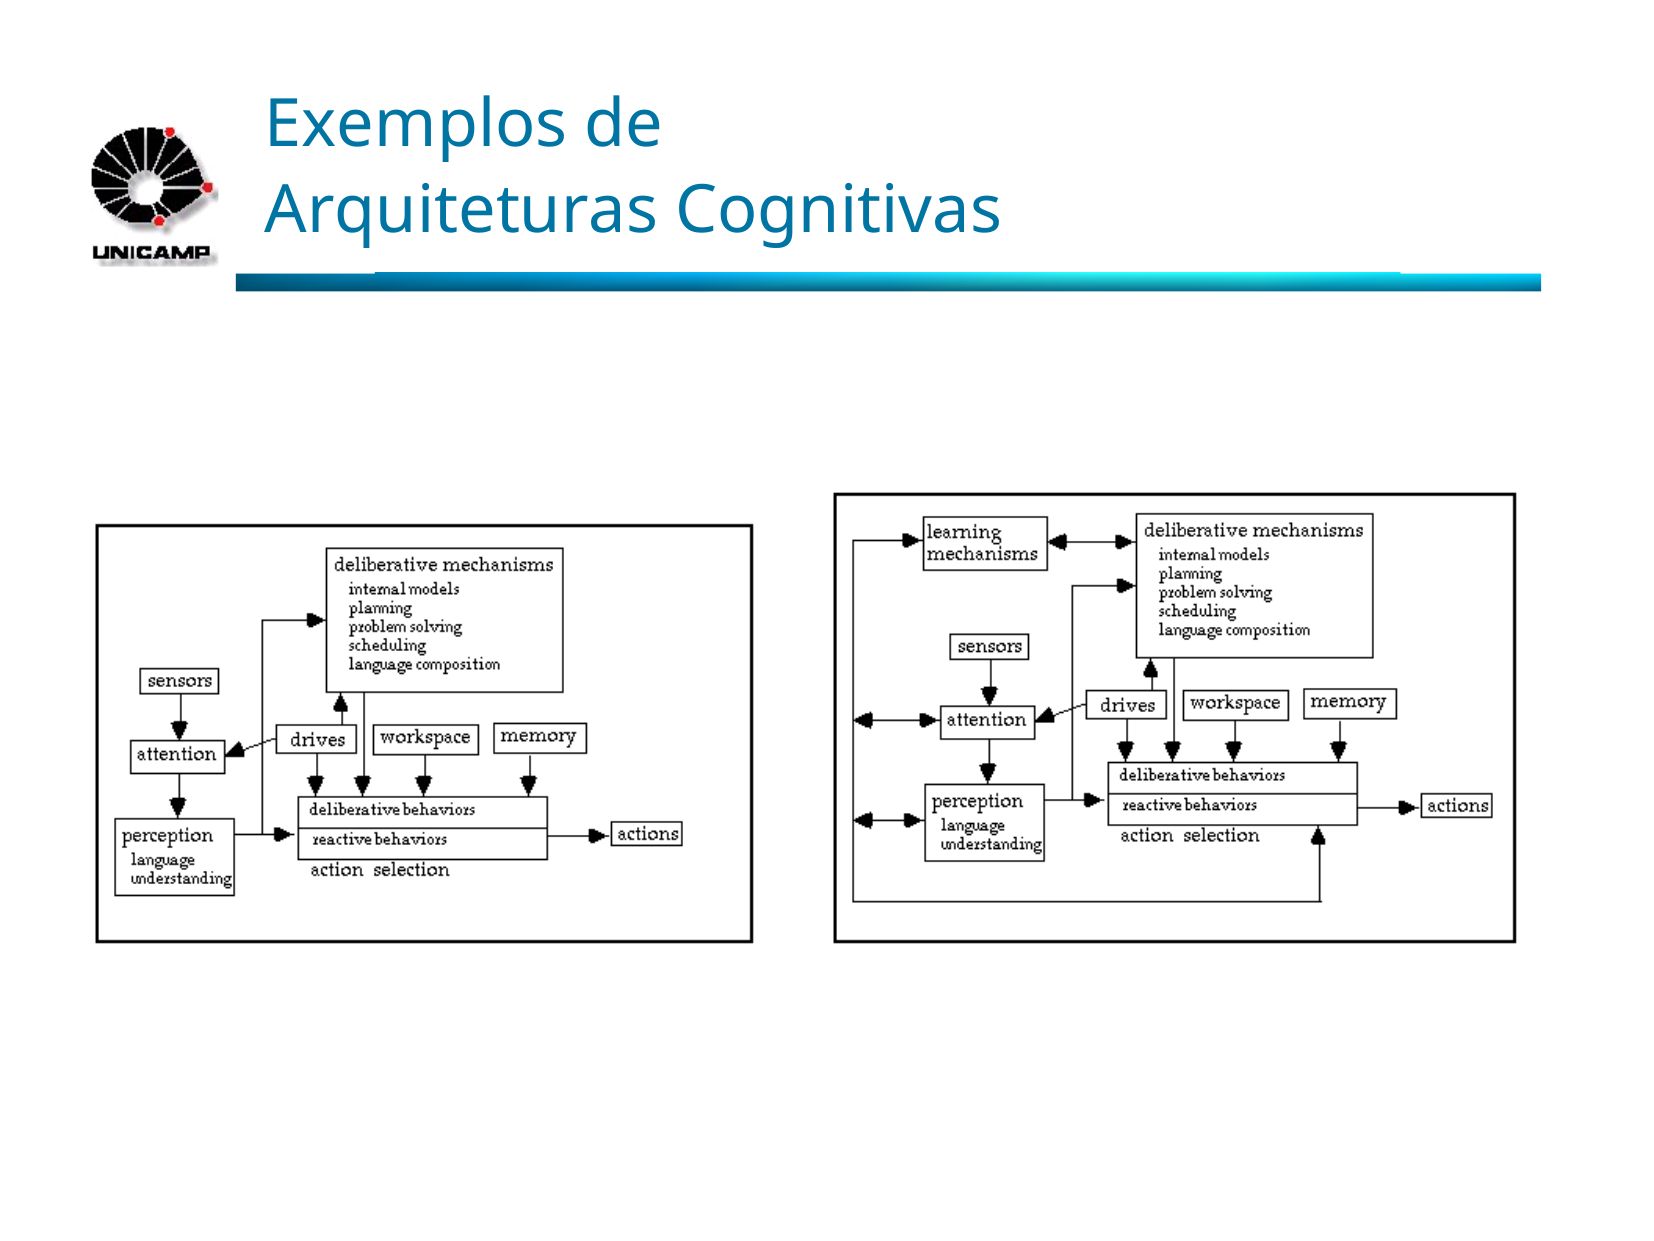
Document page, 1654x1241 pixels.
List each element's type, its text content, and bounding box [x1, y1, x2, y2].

picture [826, 443, 1518, 945]
title Exemplos de Arquiteturas Cognitivas [264, 57, 1534, 250]
picture [88, 504, 755, 945]
picture [125, 272, 1654, 295]
